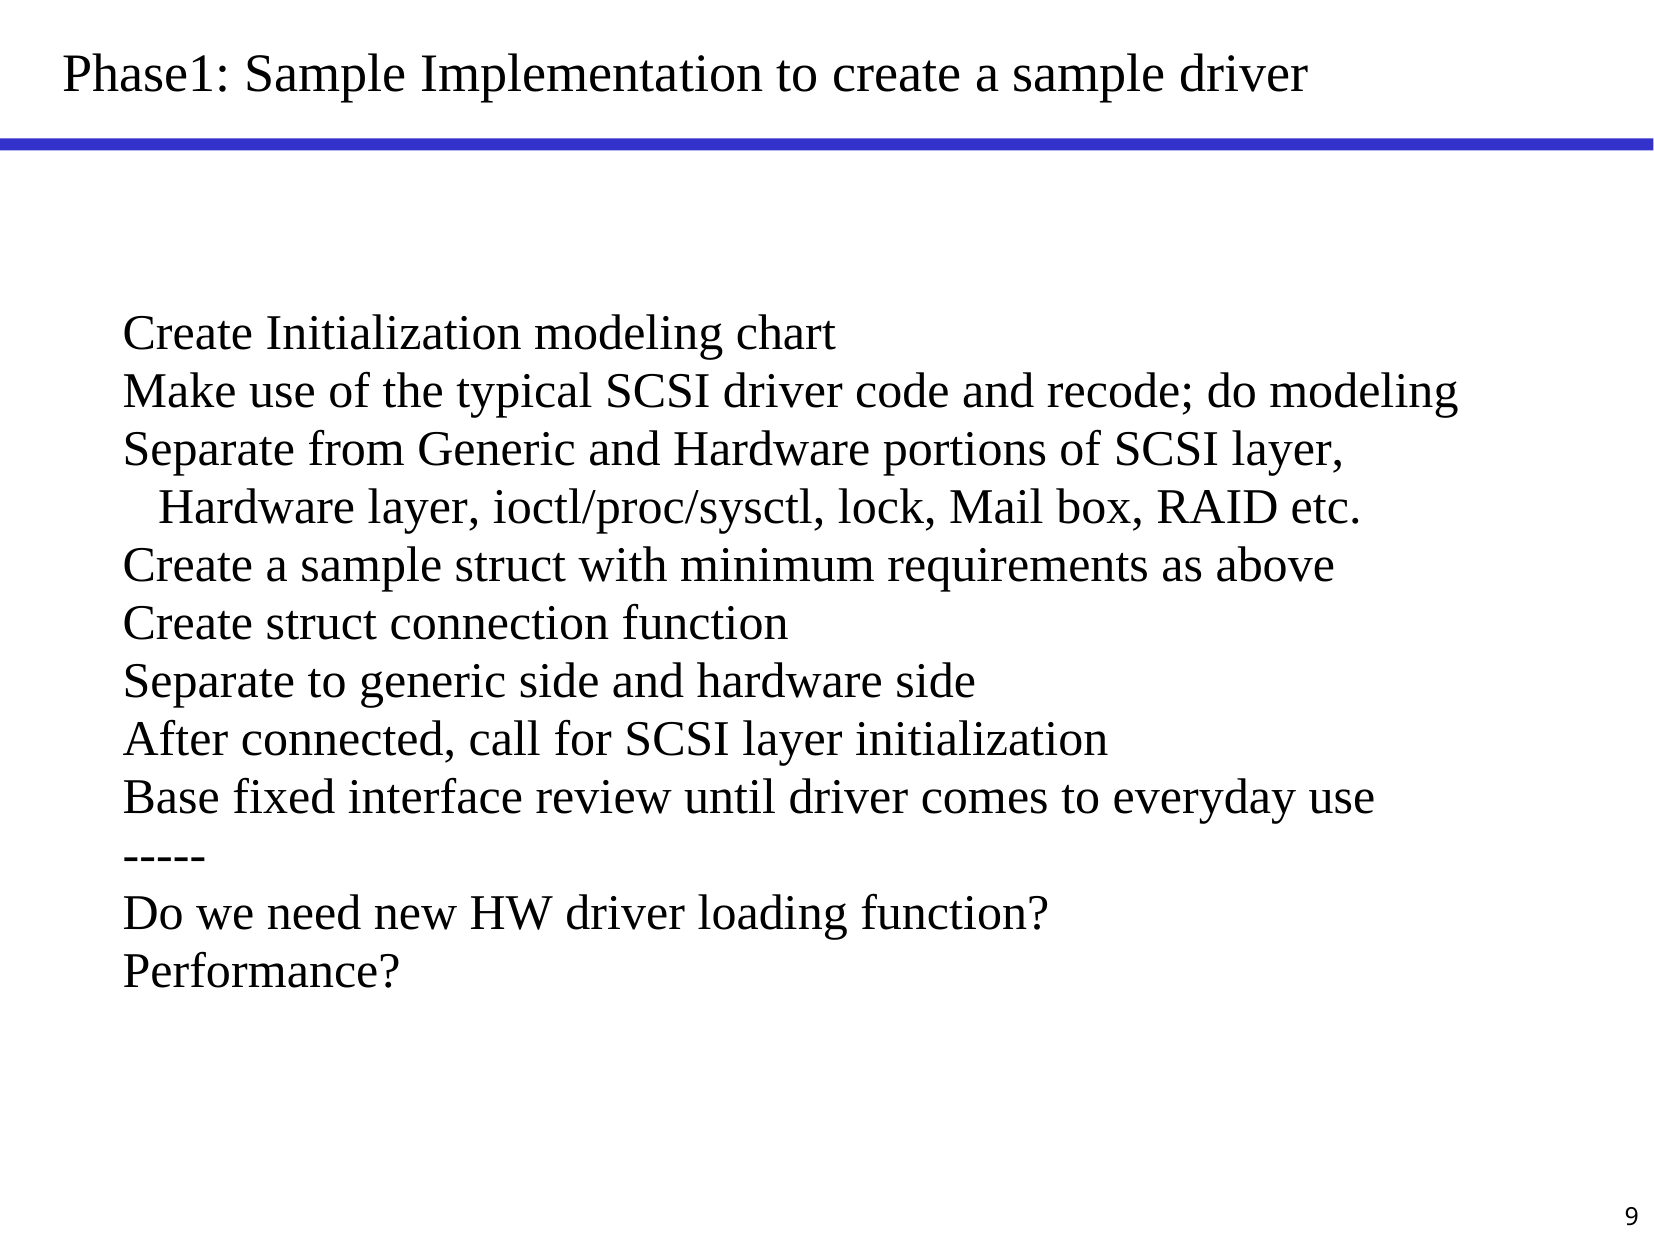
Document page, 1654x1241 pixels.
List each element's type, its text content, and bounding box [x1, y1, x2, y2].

text_box Phase1: Sample Implementation to create a sample driver [62, 40, 1309, 203]
text_box Create Initialization modeling chart Make use of the typical SCSI driver code and recode; do modeling Separate from Generic and Hardware portions of SCSI layer, Hardware layer, ioctl/proc/sysctl, lock, Mail box, RAID etc. Create a sample struct with minimum requirements as above Create struct connection function Separate to generic side and hardware side After connected, call for SCSI layer initialization Base fixed interface review until driver comes to everyday use ----- Do we need new HW driver loading function? Performance? [87, 228, 1526, 1183]
